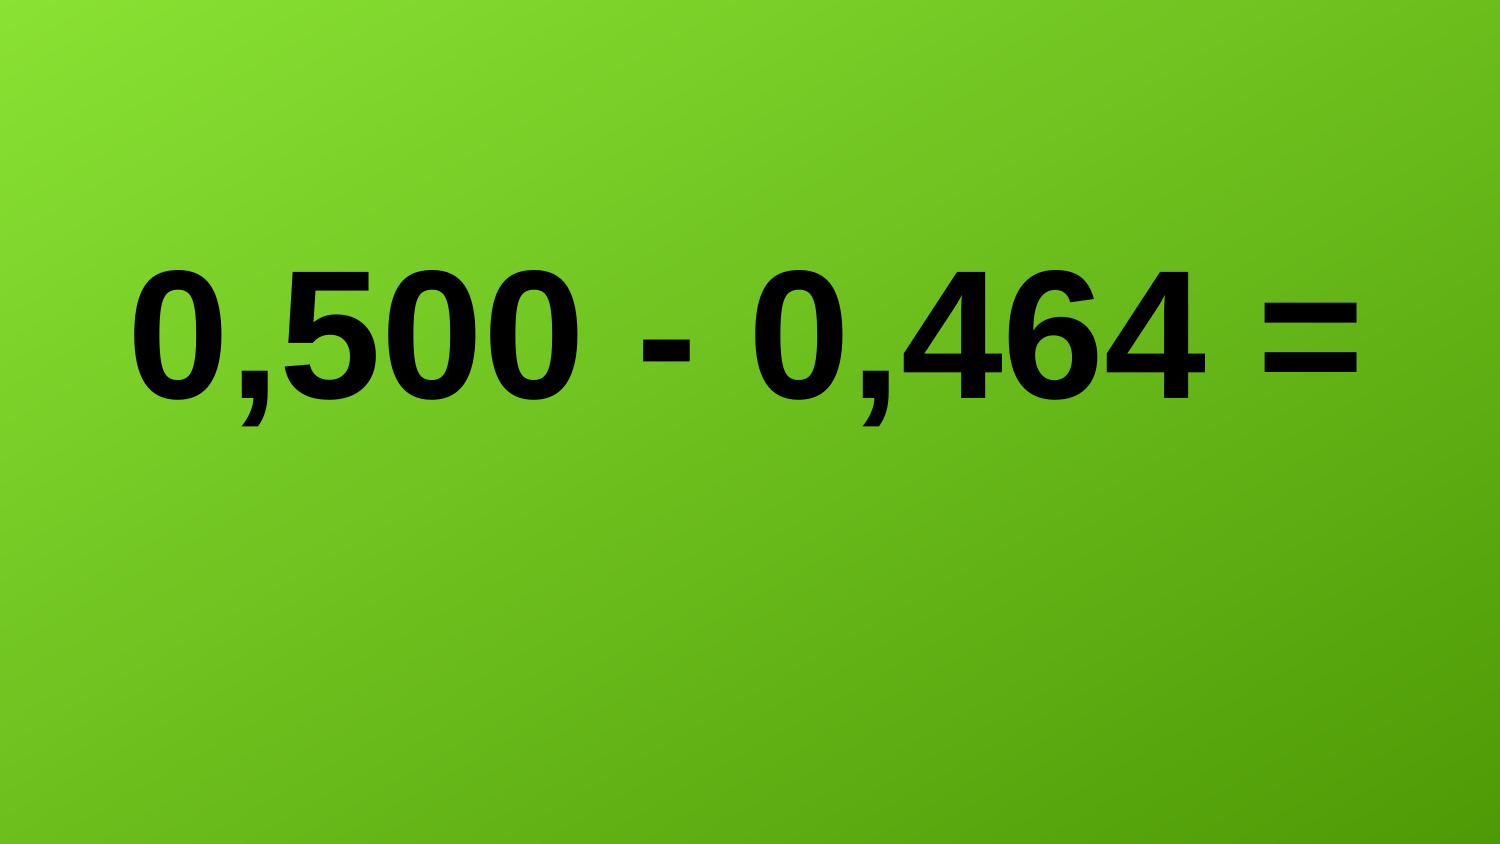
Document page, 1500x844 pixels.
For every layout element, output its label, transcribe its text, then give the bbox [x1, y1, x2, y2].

text_box 0,500 - 0,464 = [112, 259, 1388, 450]
